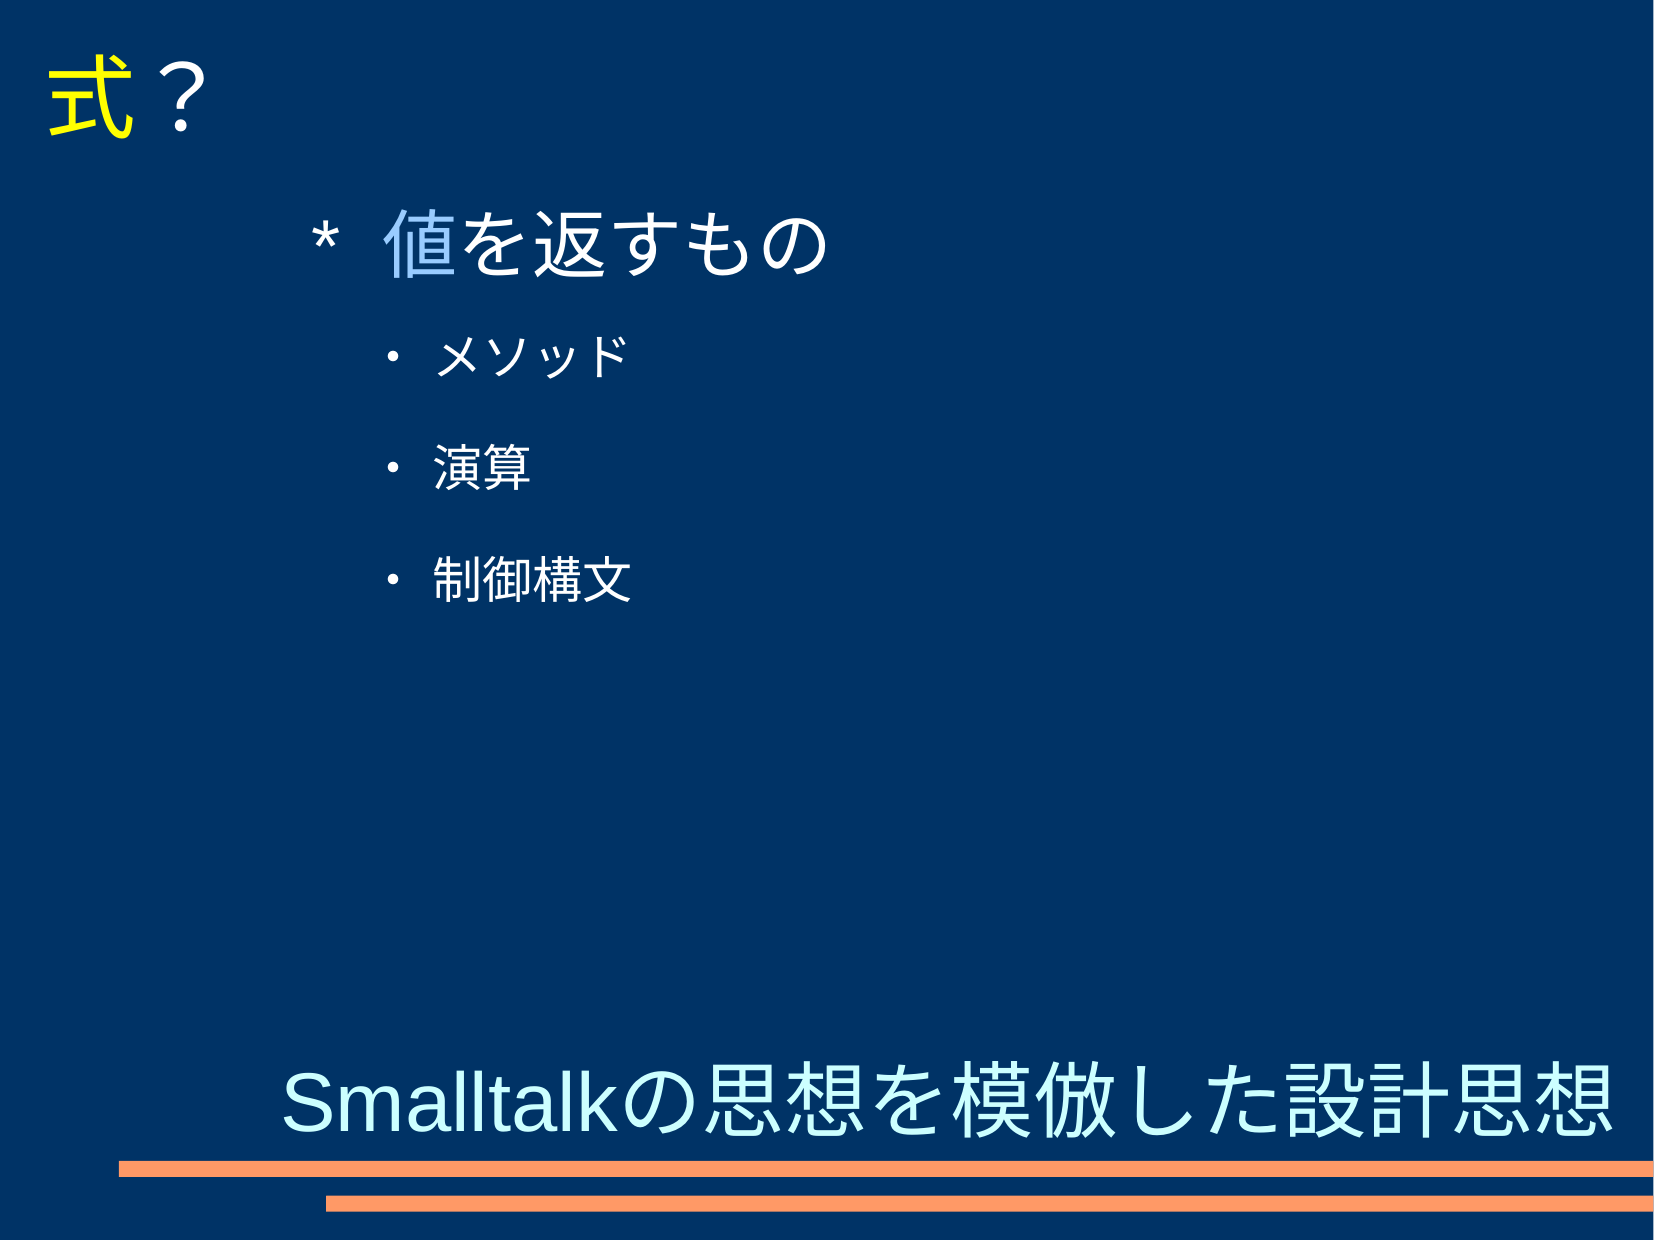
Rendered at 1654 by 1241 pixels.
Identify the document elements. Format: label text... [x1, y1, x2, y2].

text_box 式？ [29, 36, 1536, 143]
text_box * 値を返すもの ・ メソッド ・ 演算 ・ 制御構文 [213, 192, 857, 630]
text_box Smalltalkの思想を模倣した設計思想 [265, 1043, 1647, 1152]
